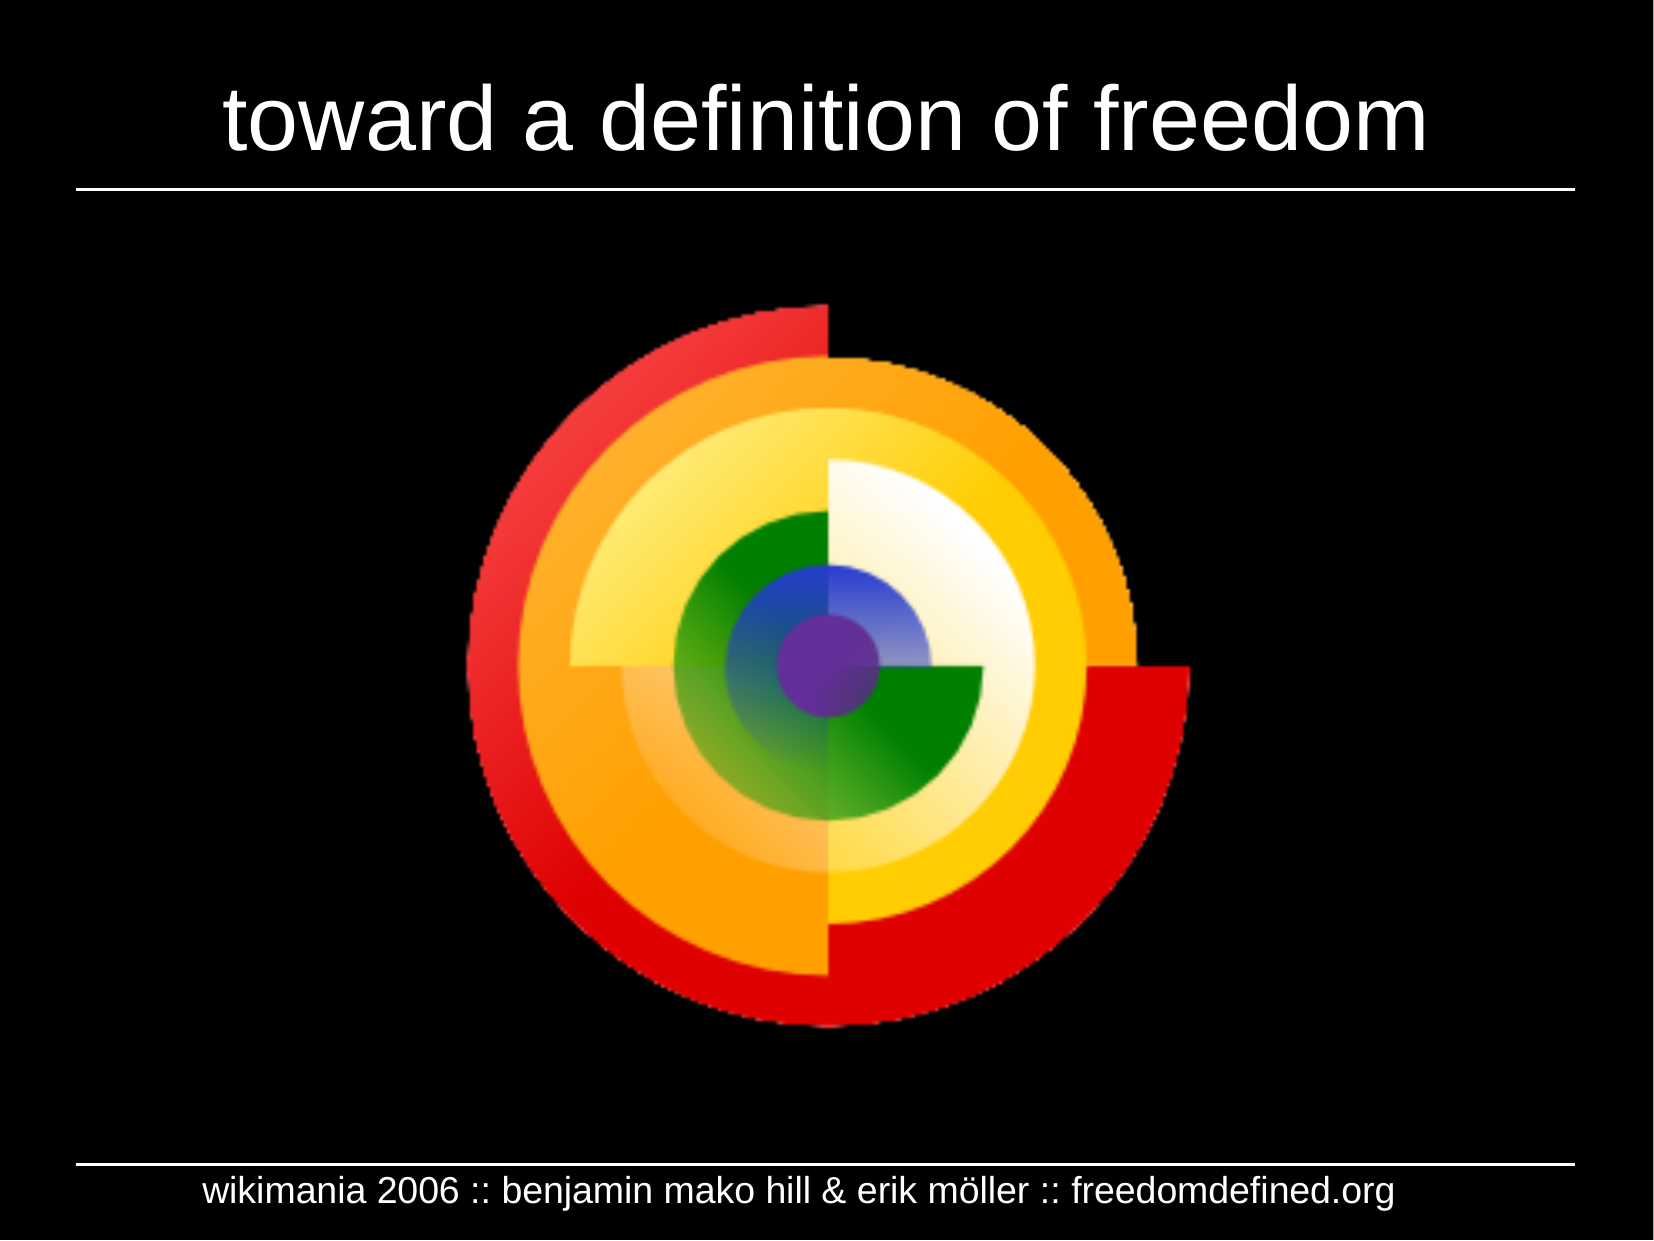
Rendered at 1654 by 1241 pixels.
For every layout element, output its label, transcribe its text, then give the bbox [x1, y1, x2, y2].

title toward a definition of freedom [82, 49, 1571, 188]
picture [337, 262, 1332, 1056]
